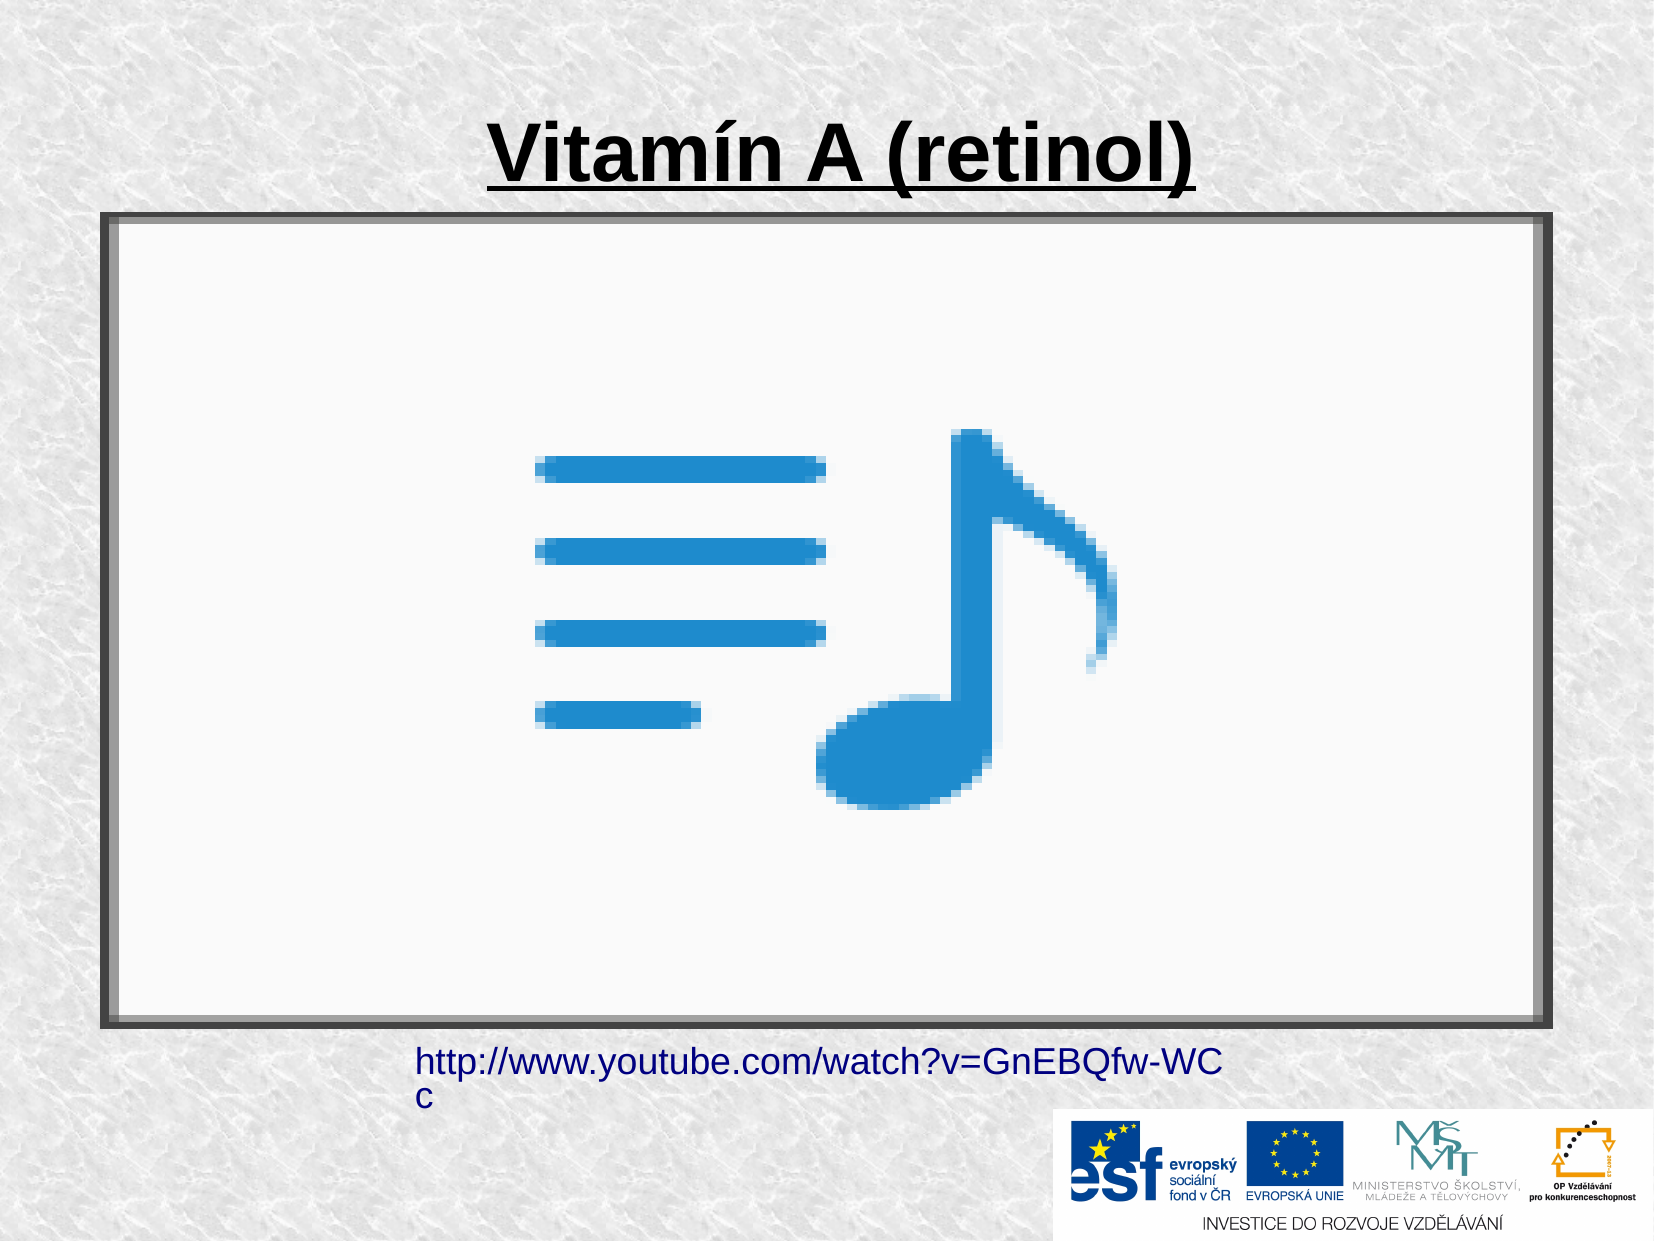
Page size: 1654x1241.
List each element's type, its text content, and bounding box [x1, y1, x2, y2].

picture [0, 0, 1654, 1241]
title Vitamín A (retinol) [82, 49, 1571, 257]
text_box [99, 210, 1555, 1030]
text_box http://www.youtube.com/watch?v=GnEBQfw-WCc [400, 1033, 1254, 1133]
